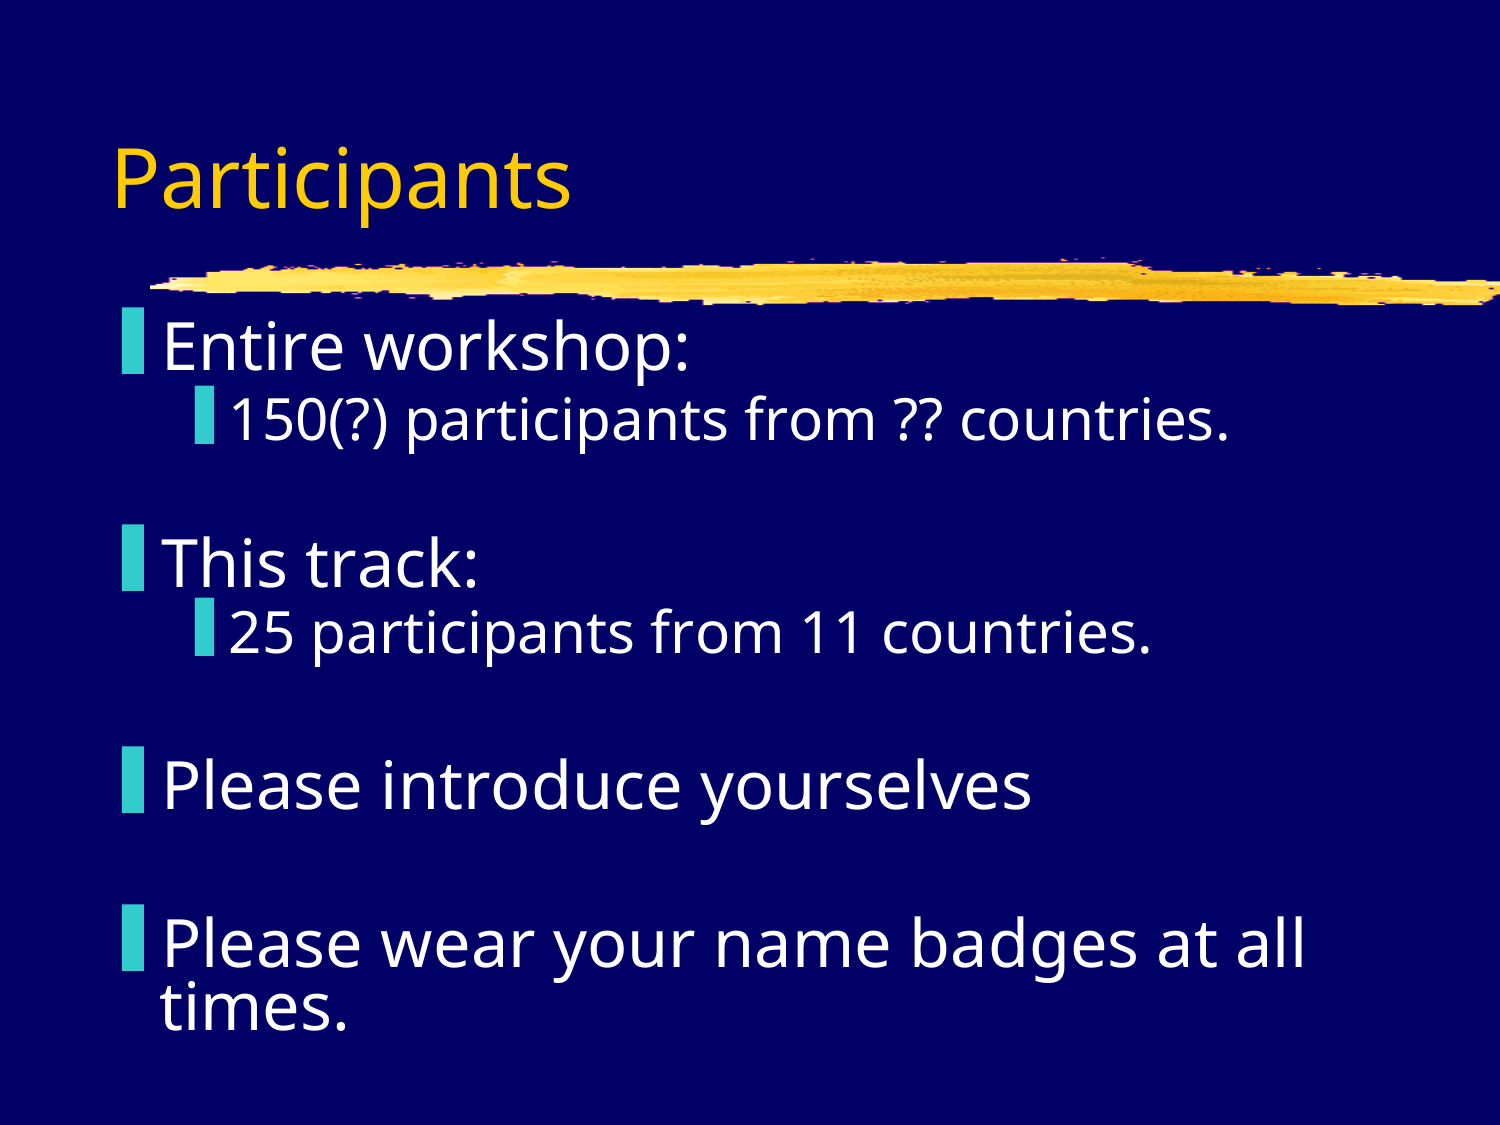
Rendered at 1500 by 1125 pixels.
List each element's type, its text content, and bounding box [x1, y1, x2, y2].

list Entire workshop: 150(?) participants from ?? countries. This track: 25 participants from 11 countries. Please introduce yourselves Please wear your name badges at all times. [105, 319, 1386, 1125]
title Participants [110, 78, 1391, 297]
picture [150, 252, 1500, 316]
